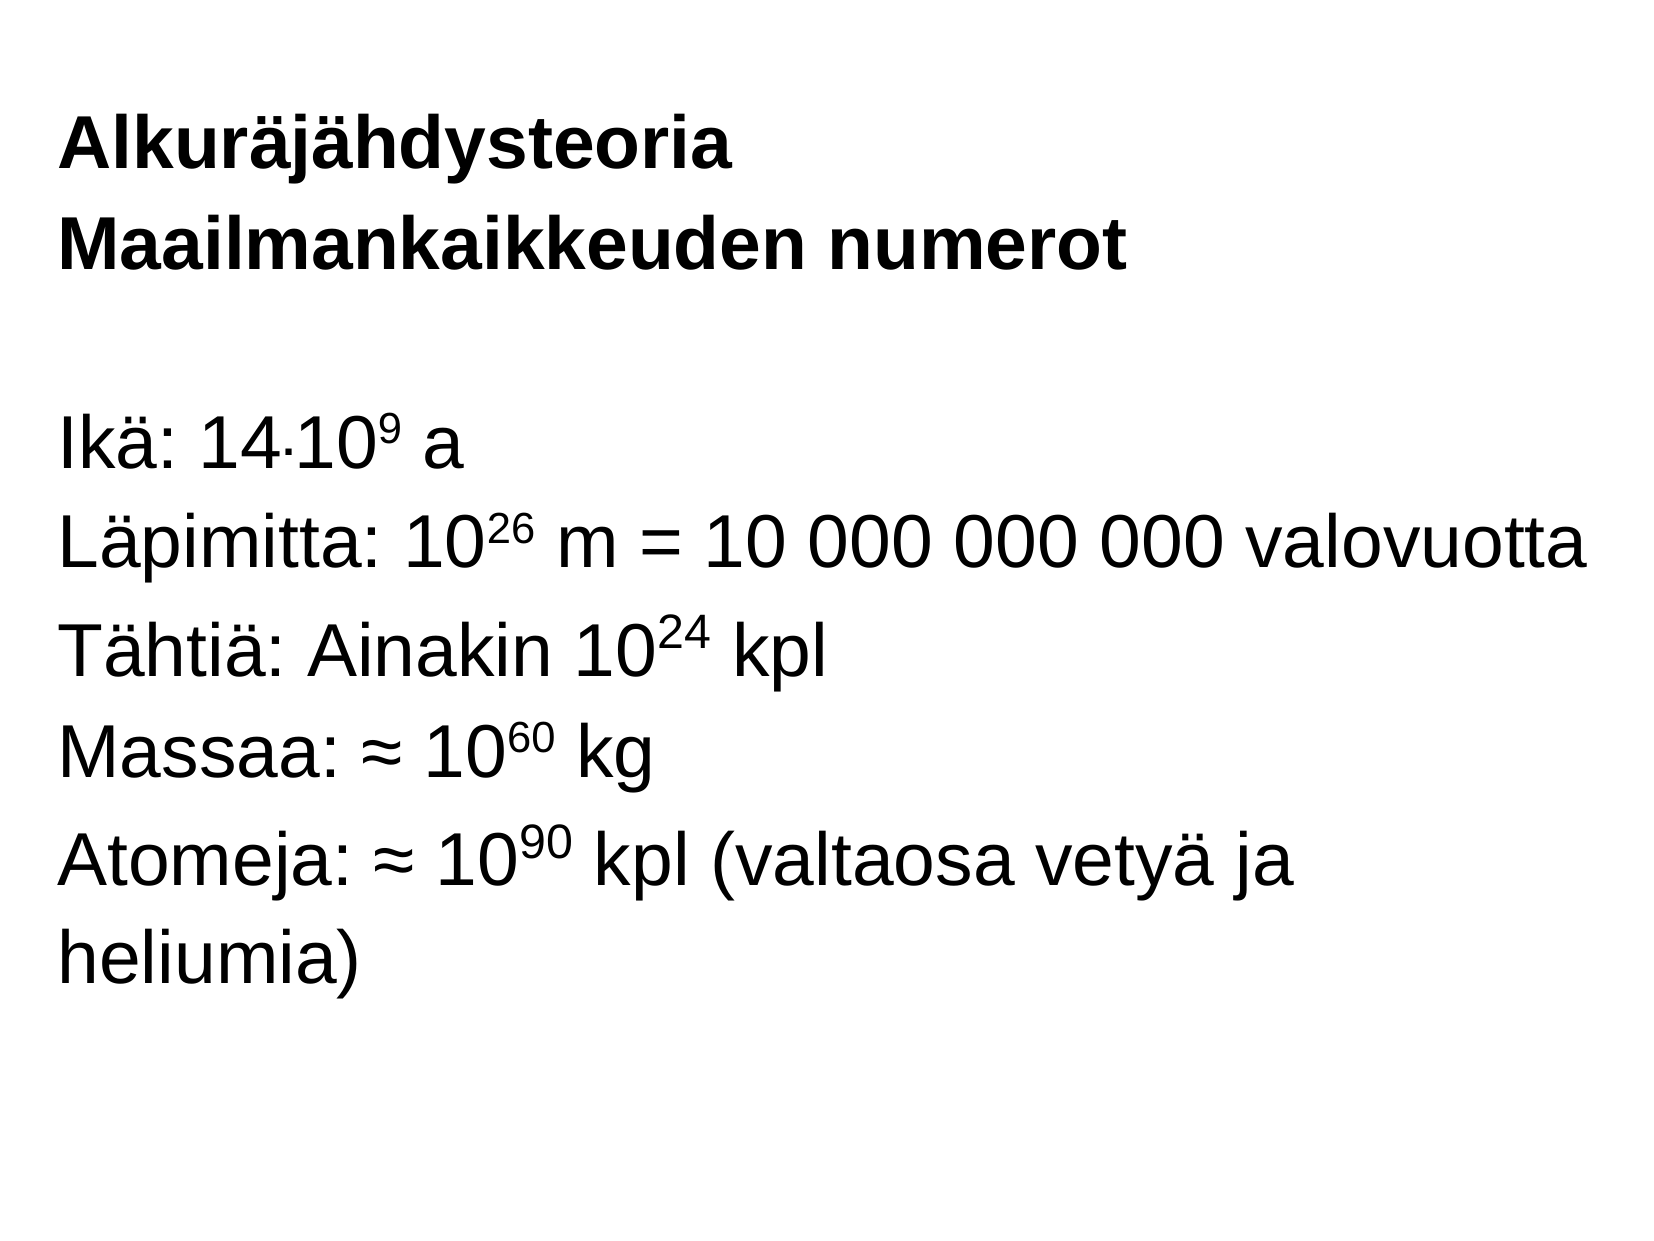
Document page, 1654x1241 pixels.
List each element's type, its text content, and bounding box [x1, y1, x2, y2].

text_box Alkuräjähdysteoria Maailmankaikkeuden numerot Ikä: 14.109 a Läpimitta: 1026 m = 10 000 000 000 valovuotta Tähtiä: Ainakin 1024 kpl Massaa: ≈ 1060 kg Atomeja: ≈ 1090 kpl (valtaosa vetyä ja heliumia) [42, 94, 1630, 920]
